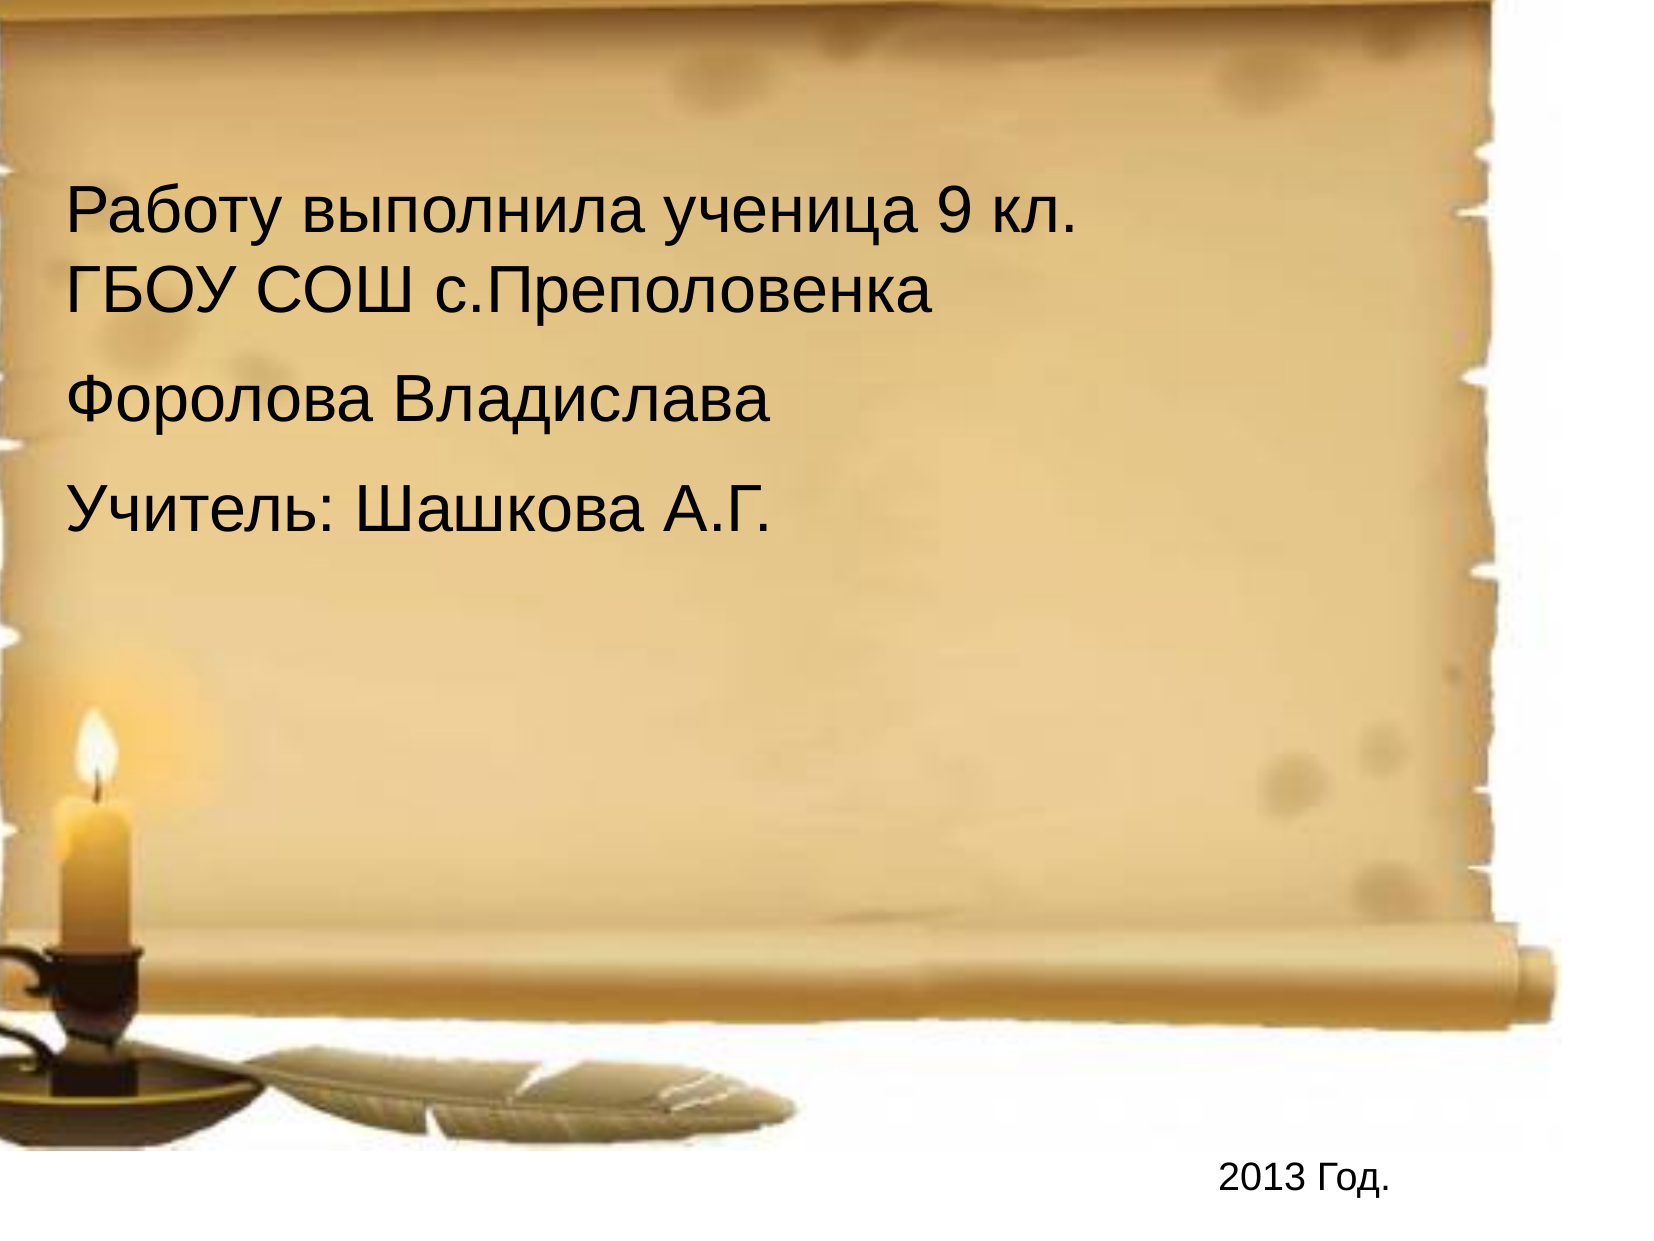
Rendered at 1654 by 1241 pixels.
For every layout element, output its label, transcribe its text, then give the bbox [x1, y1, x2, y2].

picture [0, 0, 1562, 1151]
list Работу выполнила ученица 9 кл. ГБОУ СОШ с.Преполовенка Форолова Владислава Учитель: Шашкова А.Г. [65, 165, 1241, 548]
list 2013 Год. [951, 814, 1654, 1206]
